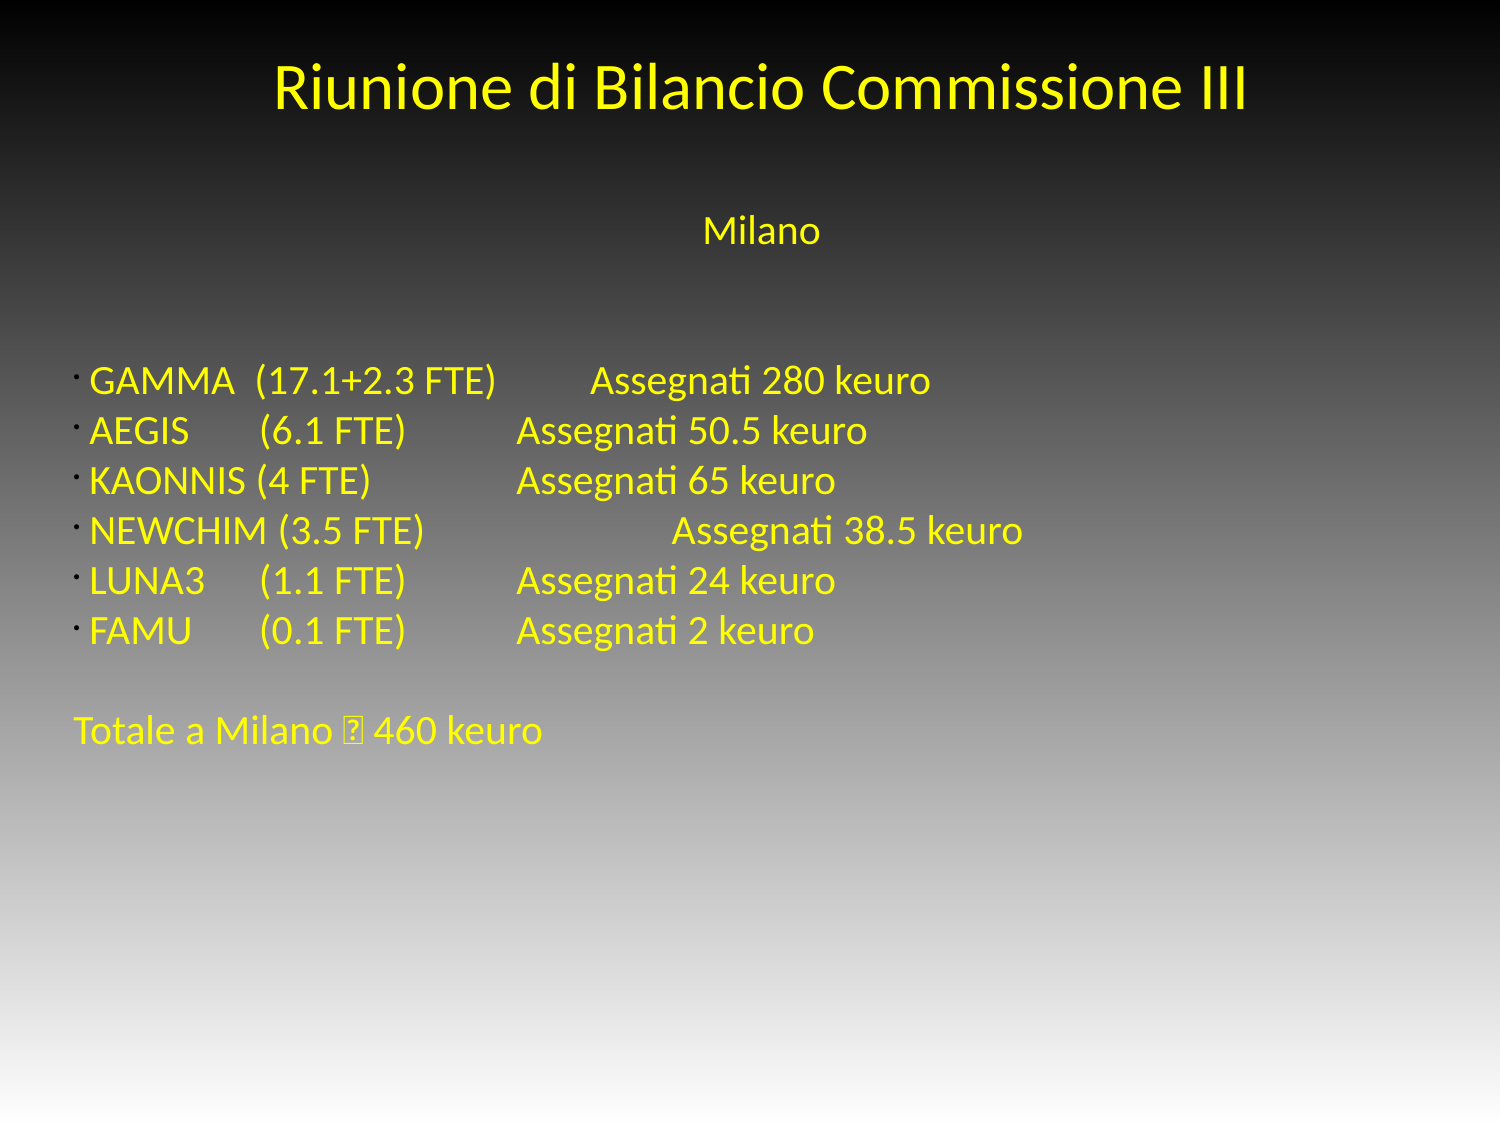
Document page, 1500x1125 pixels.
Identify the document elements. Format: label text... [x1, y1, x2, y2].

text_box Riunione di Bilancio Commissione III Milano GAMMA (17.1+2.3 FTE) Assegnati 280 keuro AEGIS (6.1 FTE) Assegnati 50.5 keuro KAONNIS (4 FTE) Assegnati 65 keuro NEWCHIM (3.5 FTE) Assegnati 38.5 keuro LUNA3 (1.1 FTE) Assegnati 24 keuro FAMU (0.1 FTE) Assegnati 2 keuro Totale a Milano  460 keuro [58, 35, 1465, 761]
